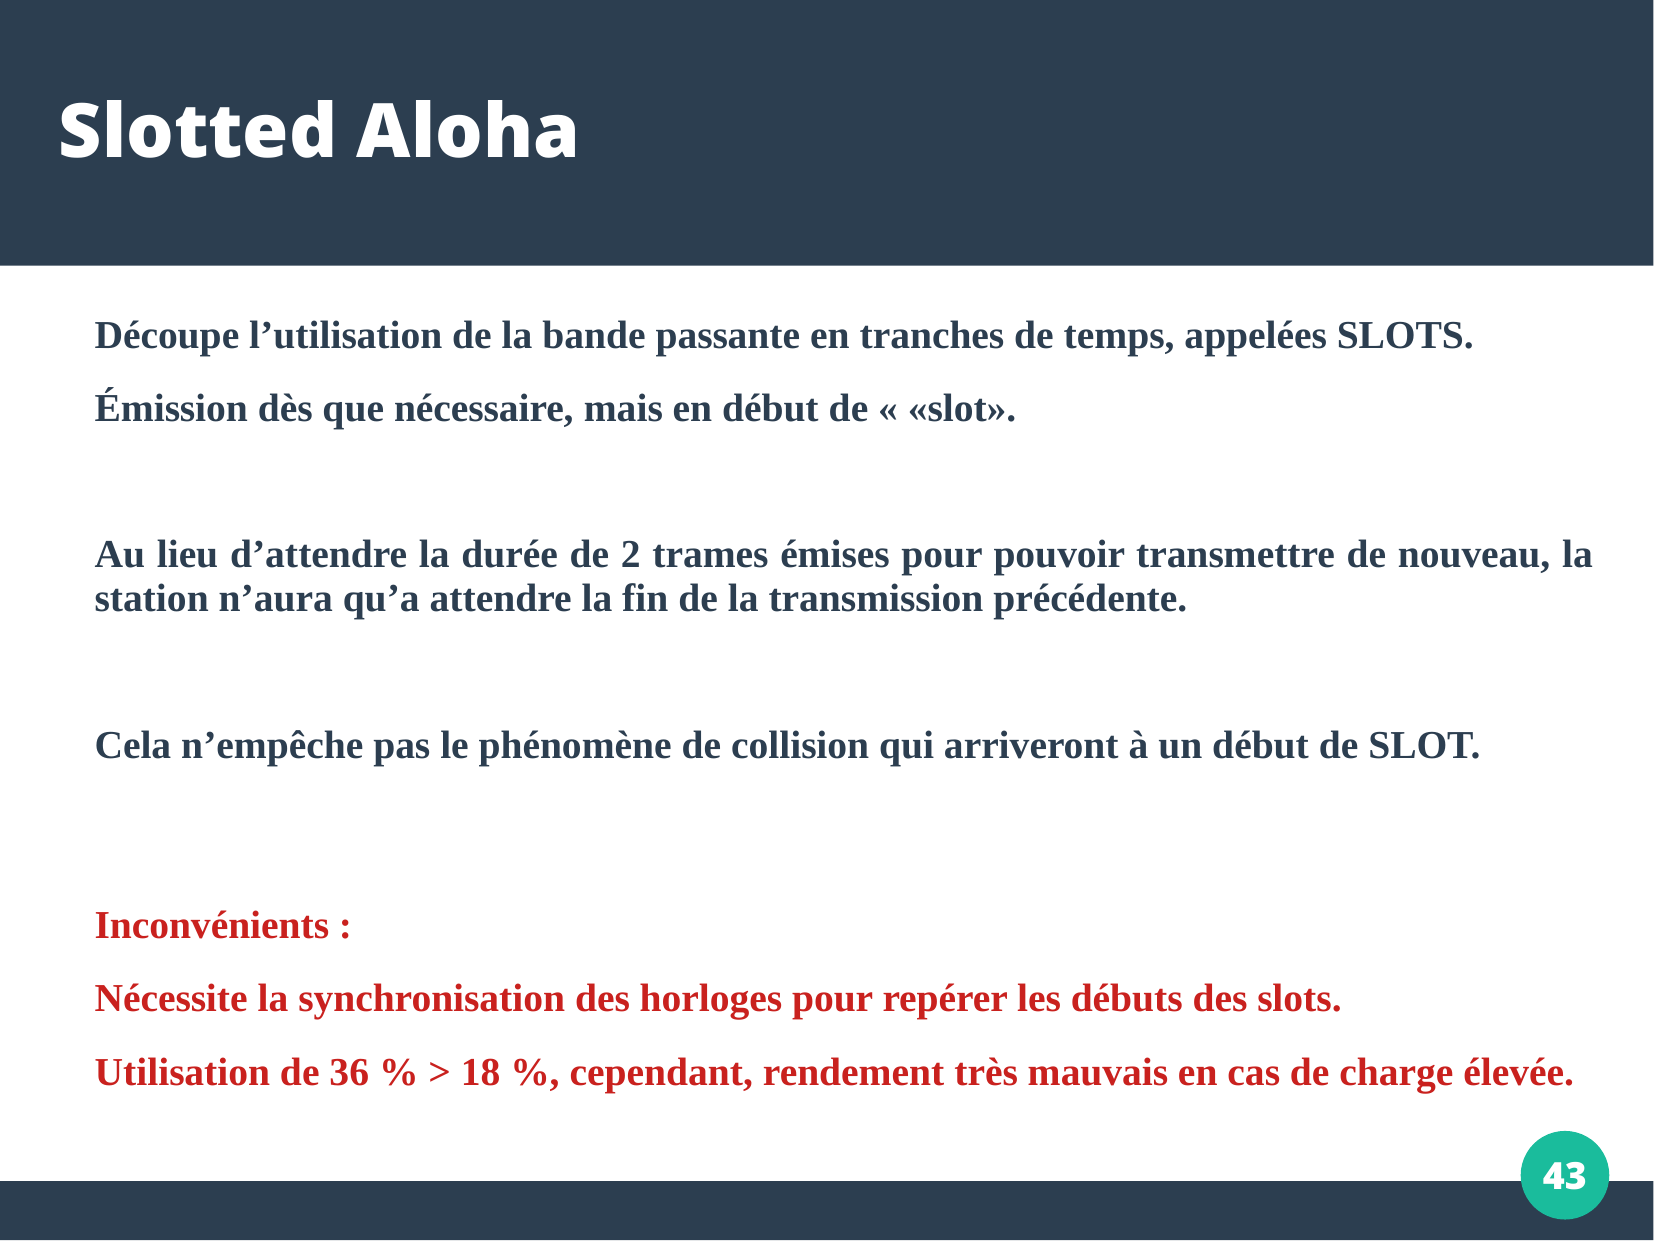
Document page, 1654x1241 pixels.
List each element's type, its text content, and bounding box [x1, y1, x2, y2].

text_box Découpe l’utilisation de la bande passante en tranches de temps, appelées SLOTS. Émission dès que nécessaire, mais en début de « «slot». Au lieu d’attendre la durée de 2 trames émises pour pouvoir transmettre de nouveau, la station n’aura qu’a attendre la fin de la transmission précédente. Cela n’empêche pas le phénomène de collision qui arriveront à un début de SLOT. [94, 312, 1595, 840]
title Slotted Aloha [59, 49, 1595, 207]
text_box Inconvénients : Nécessite la synchronisation des horloges pour repérer les débuts des slots. Utilisation de 36 % > 18 %, cependant, rendement très mauvais en cas de charge élevée. [94, 903, 1595, 1094]
